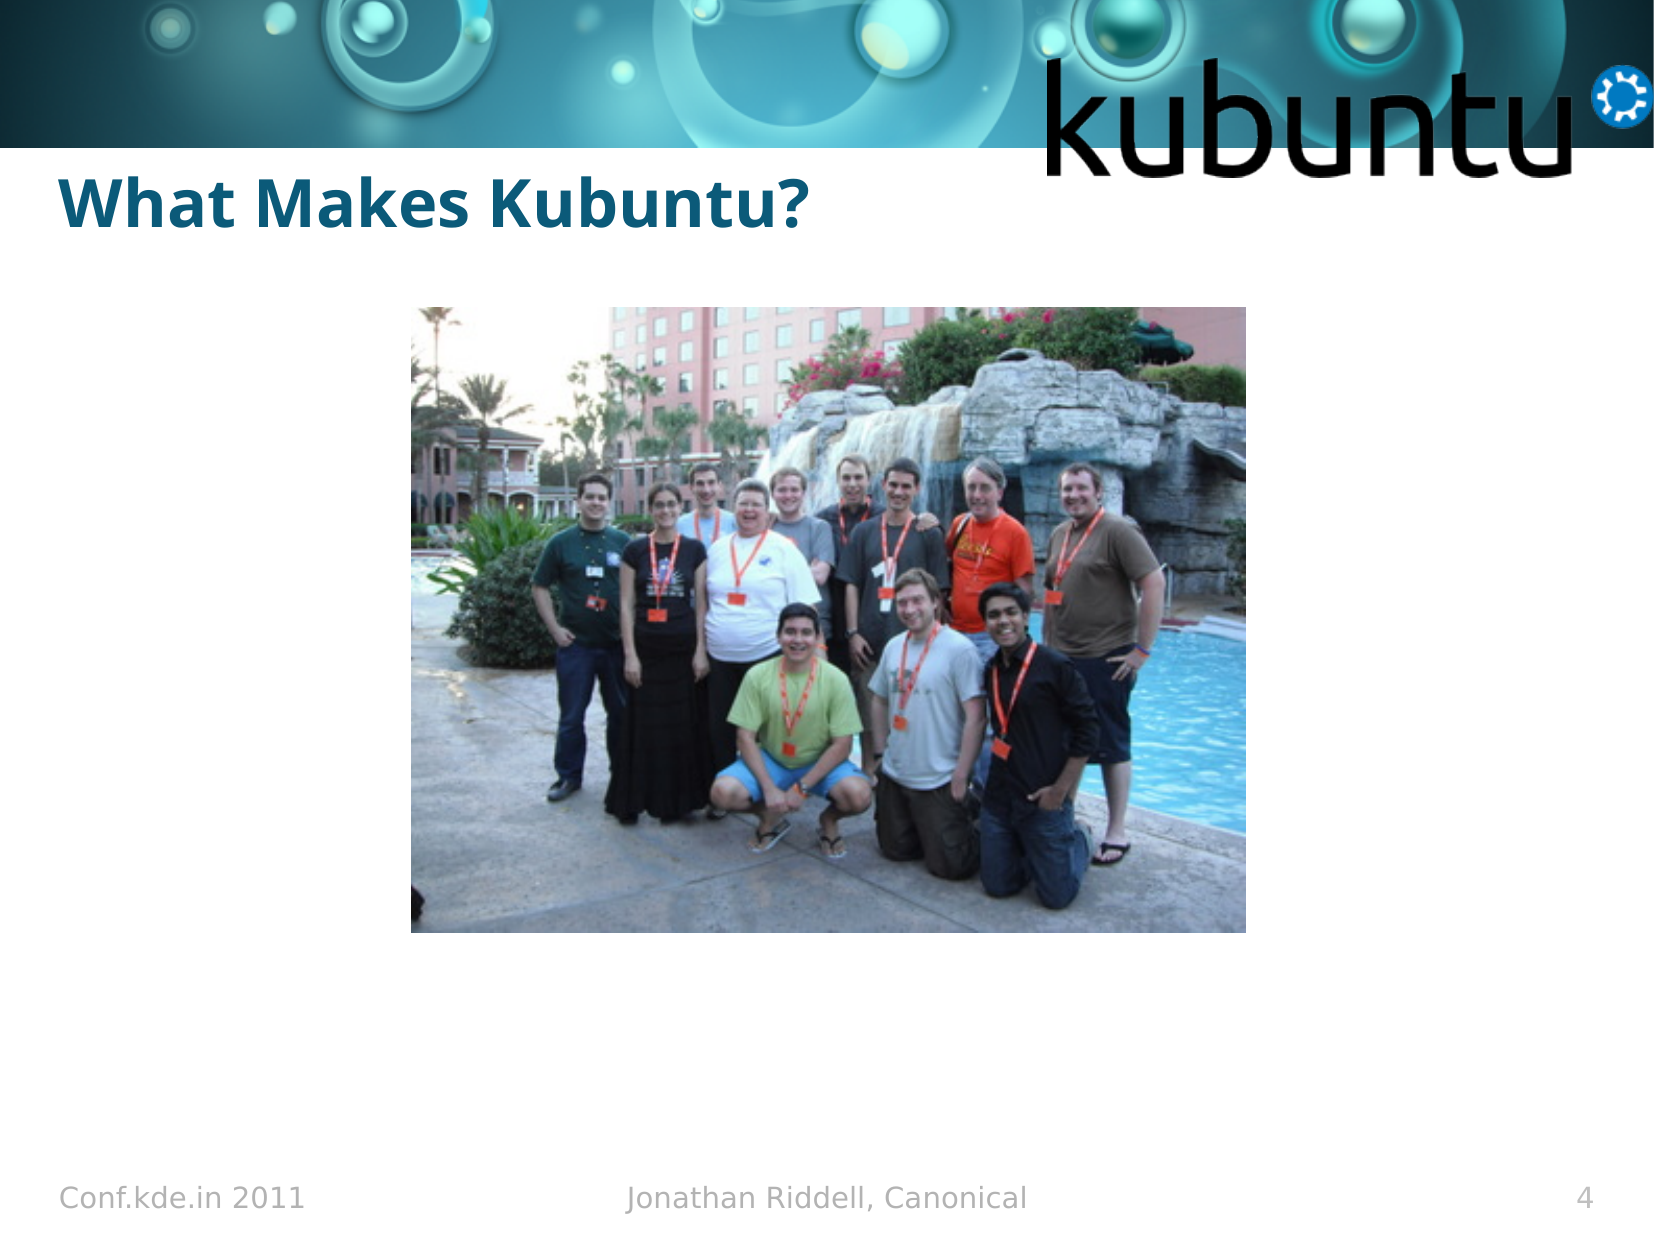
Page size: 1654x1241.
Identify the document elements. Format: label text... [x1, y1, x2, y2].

picture [0, 0, 1654, 178]
title What Makes Kubuntu? [59, 164, 1595, 240]
picture [411, 307, 1246, 933]
